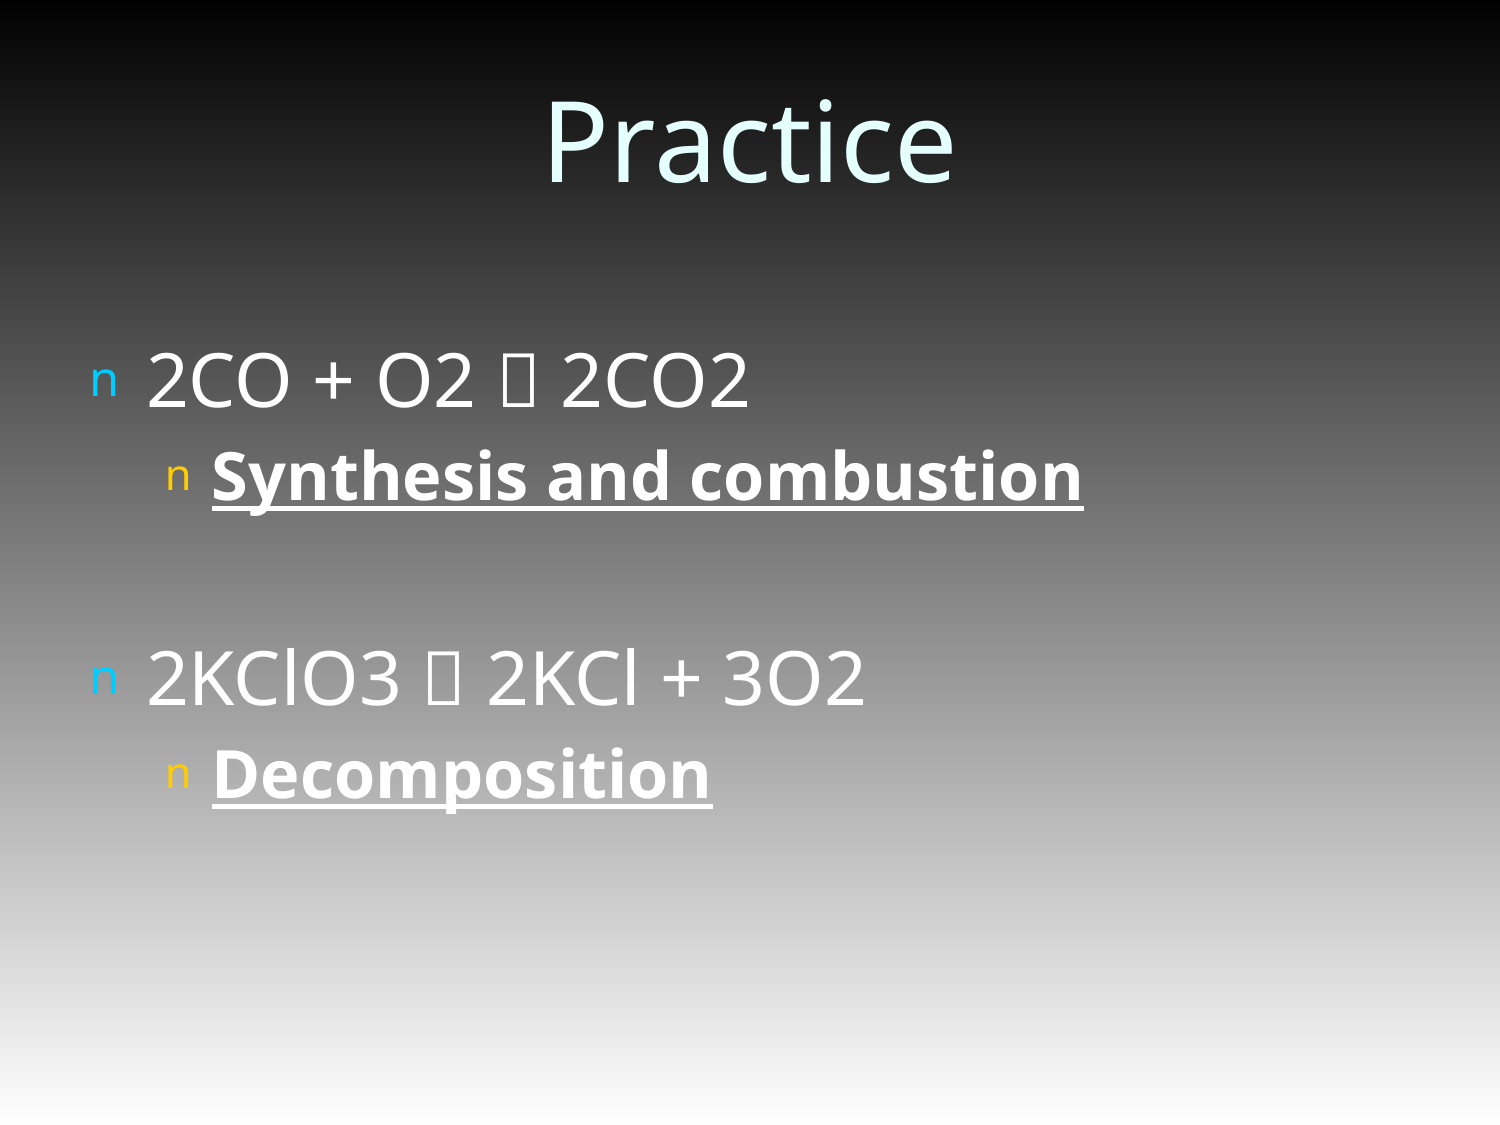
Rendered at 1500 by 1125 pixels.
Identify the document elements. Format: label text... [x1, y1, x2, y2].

title Practice [75, 62, 1425, 288]
list 2CO + O2  2CO2 Synthesis and combustion 2KClO3  2KCl + 3O2 Decomposition [75, 324, 1425, 1000]
